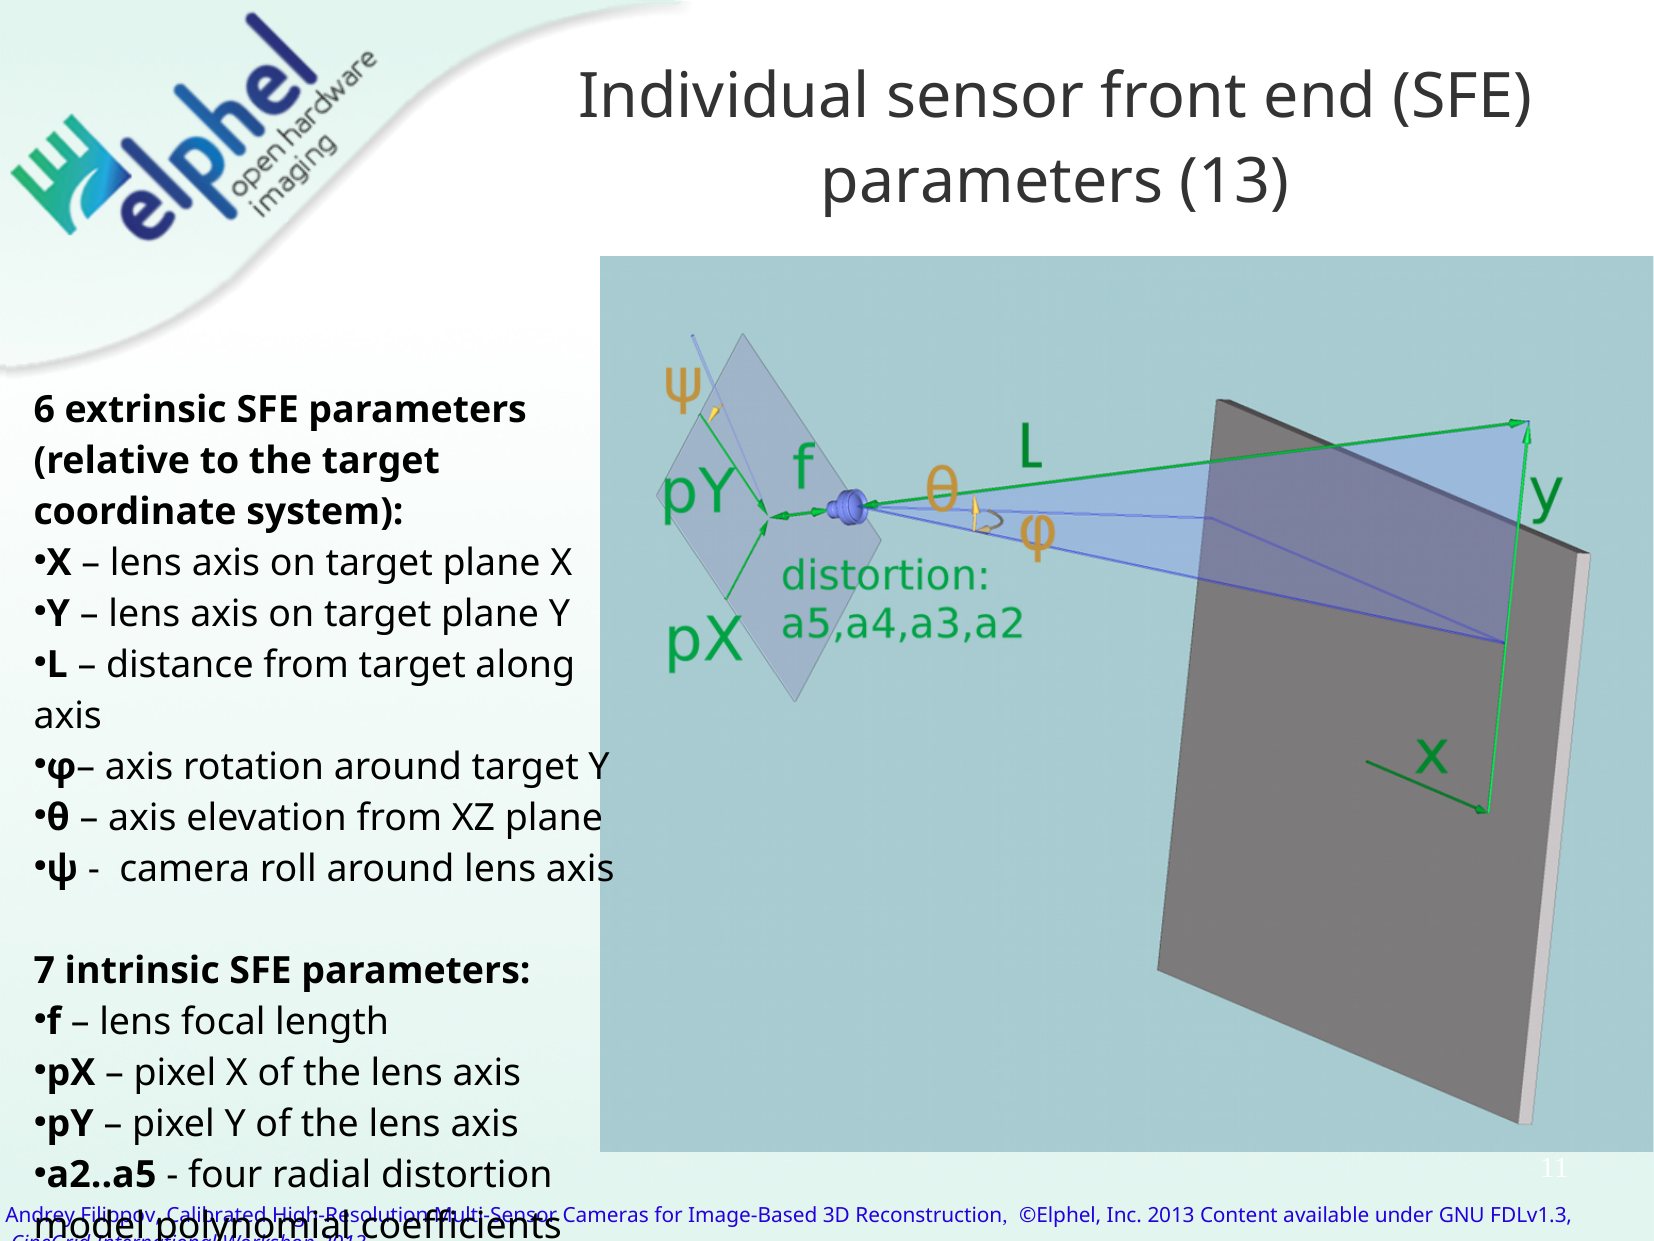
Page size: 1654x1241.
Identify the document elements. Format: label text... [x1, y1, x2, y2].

picture [362, 1212, 369, 1220]
picture [221, 1221, 232, 1241]
picture [206, 1212, 211, 1221]
text_box 6 extrinsic SFE parameters (relative to the target coordinate system): X – lens axis on target plane X Y – lens axis on target plane Y L – distance from target along axis φ– axis rotation around target Y θ – axis elevation from XZ plane ψ - camera roll around lens axis 7 intrinsic SFE parameters: f – lens focal length pX – pixel X of the lens axis pY – pixel Y of the lens axis a2..a5 - four radial distortion model polynomial coefficients [18, 375, 657, 1067]
picture [96, 1220, 108, 1235]
picture [325, 1228, 335, 1235]
picture [0, 0, 1654, 1241]
picture [111, 1212, 116, 1221]
title Individual sensor front end (SFE) parameters (13) [479, 27, 1632, 244]
picture [160, 1220, 172, 1236]
picture [123, 1220, 130, 1226]
picture [257, 1220, 269, 1236]
